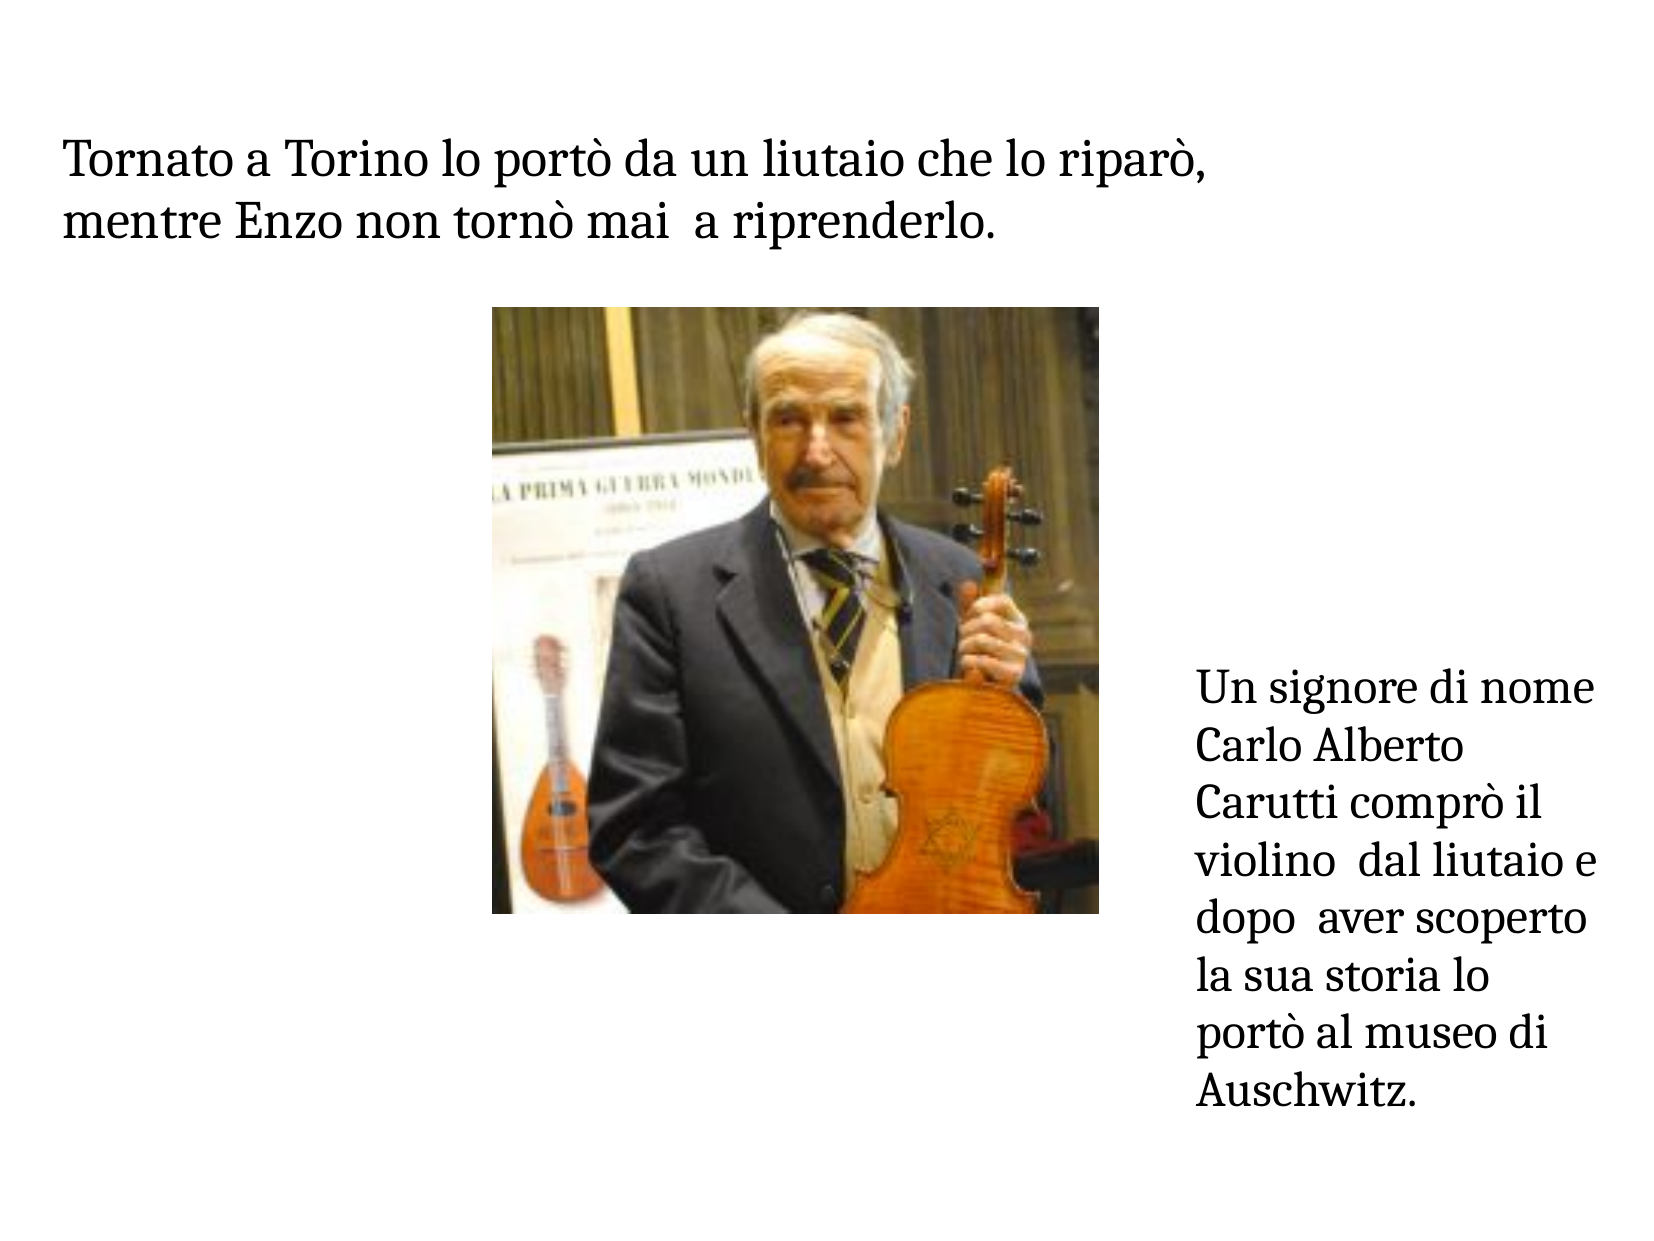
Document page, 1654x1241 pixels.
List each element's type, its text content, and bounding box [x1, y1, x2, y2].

text_box Un signore di nome Carlo Alberto Carutti comprò il violino dal liutaio e dopo aver scoperto la sua storia lo portò al museo di Auschwitz. [1181, 651, 1616, 1199]
picture [492, 307, 1099, 914]
text_box Tornato a Torino lo portò da un liutaio che lo riparò, mentre Enzo non tornò mai a riprenderlo. [47, 120, 1225, 264]
